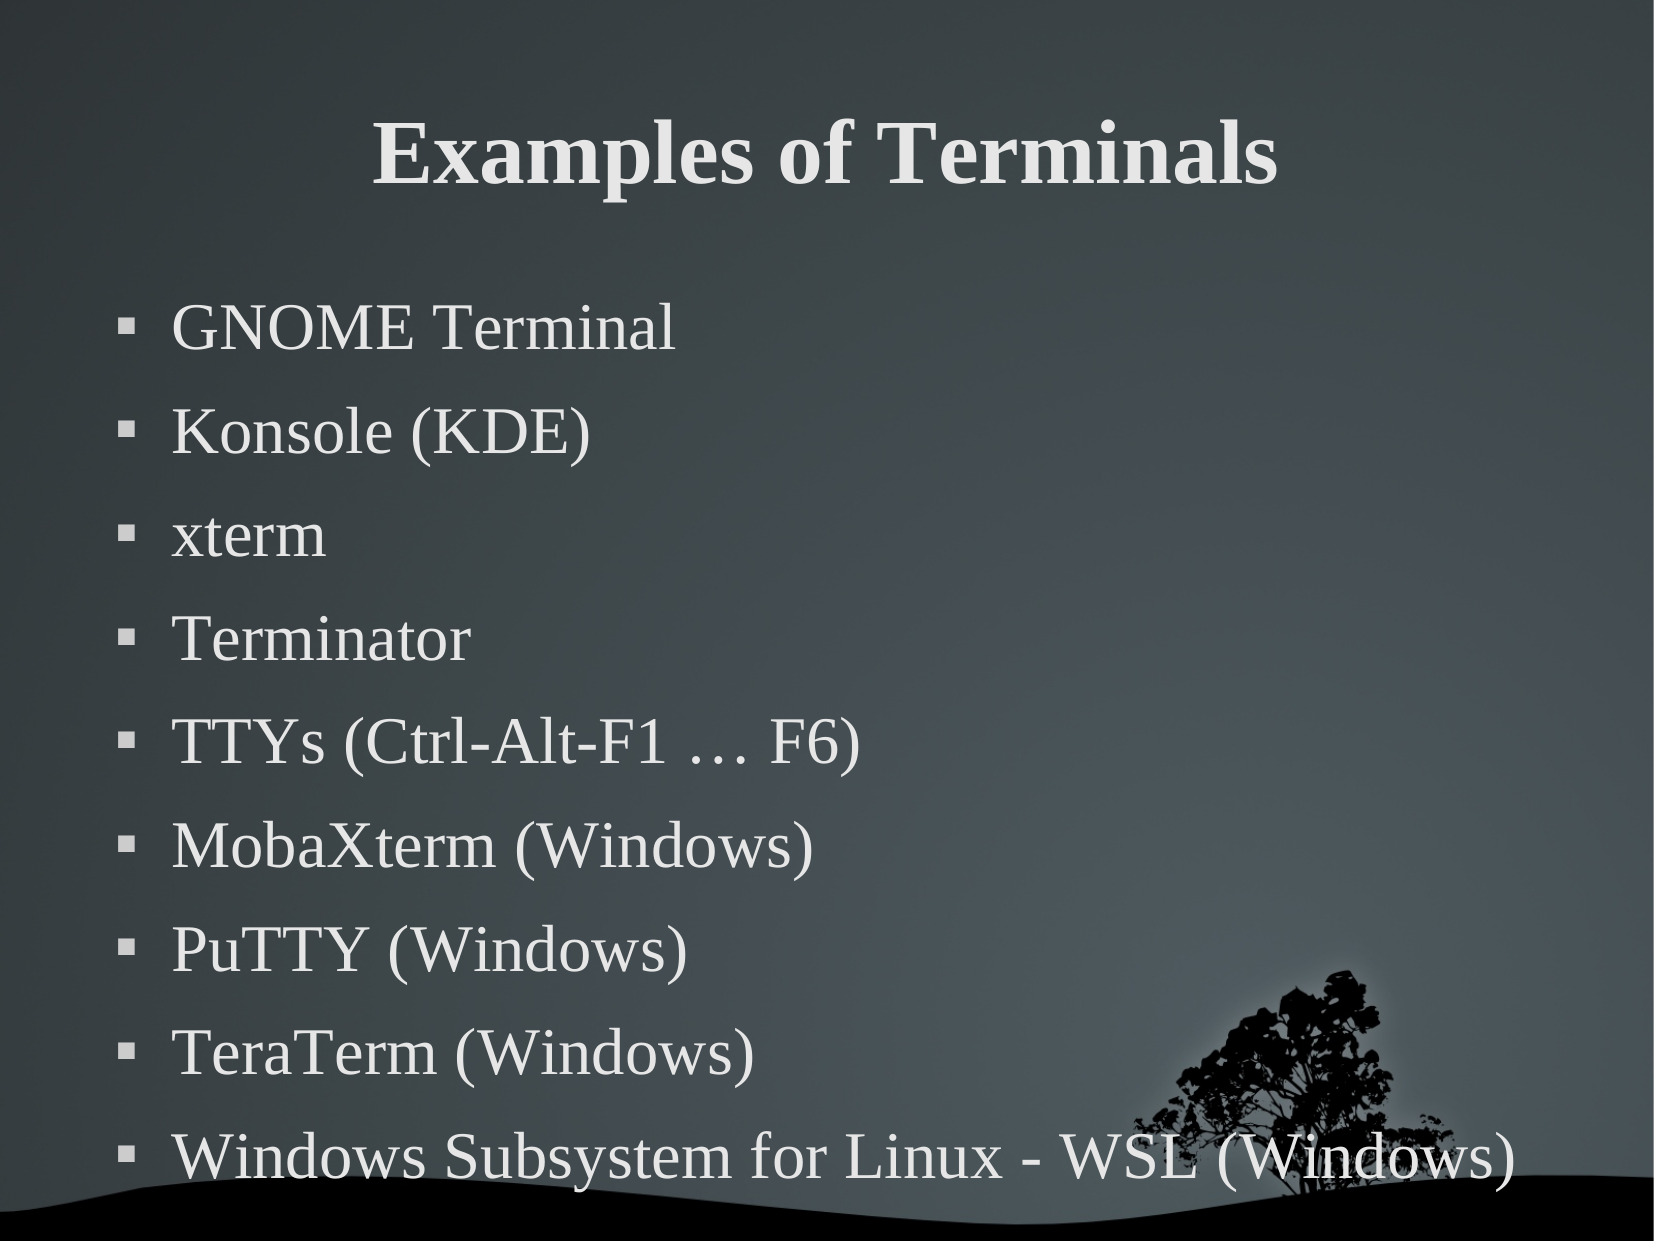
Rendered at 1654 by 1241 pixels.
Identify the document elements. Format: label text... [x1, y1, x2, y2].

picture [0, 0, 1654, 1241]
title Examples of Terminals [82, 49, 1571, 257]
list GNOME Terminal Konsole (KDE) xterm Terminator TTYs (Ctrl-Alt-F1 … F6) MobaXterm (Windows) PuTTY (Windows) TeraTerm (Windows) Windows Subsystem for Linux - WSL (Windows) [82, 290, 1571, 1241]
